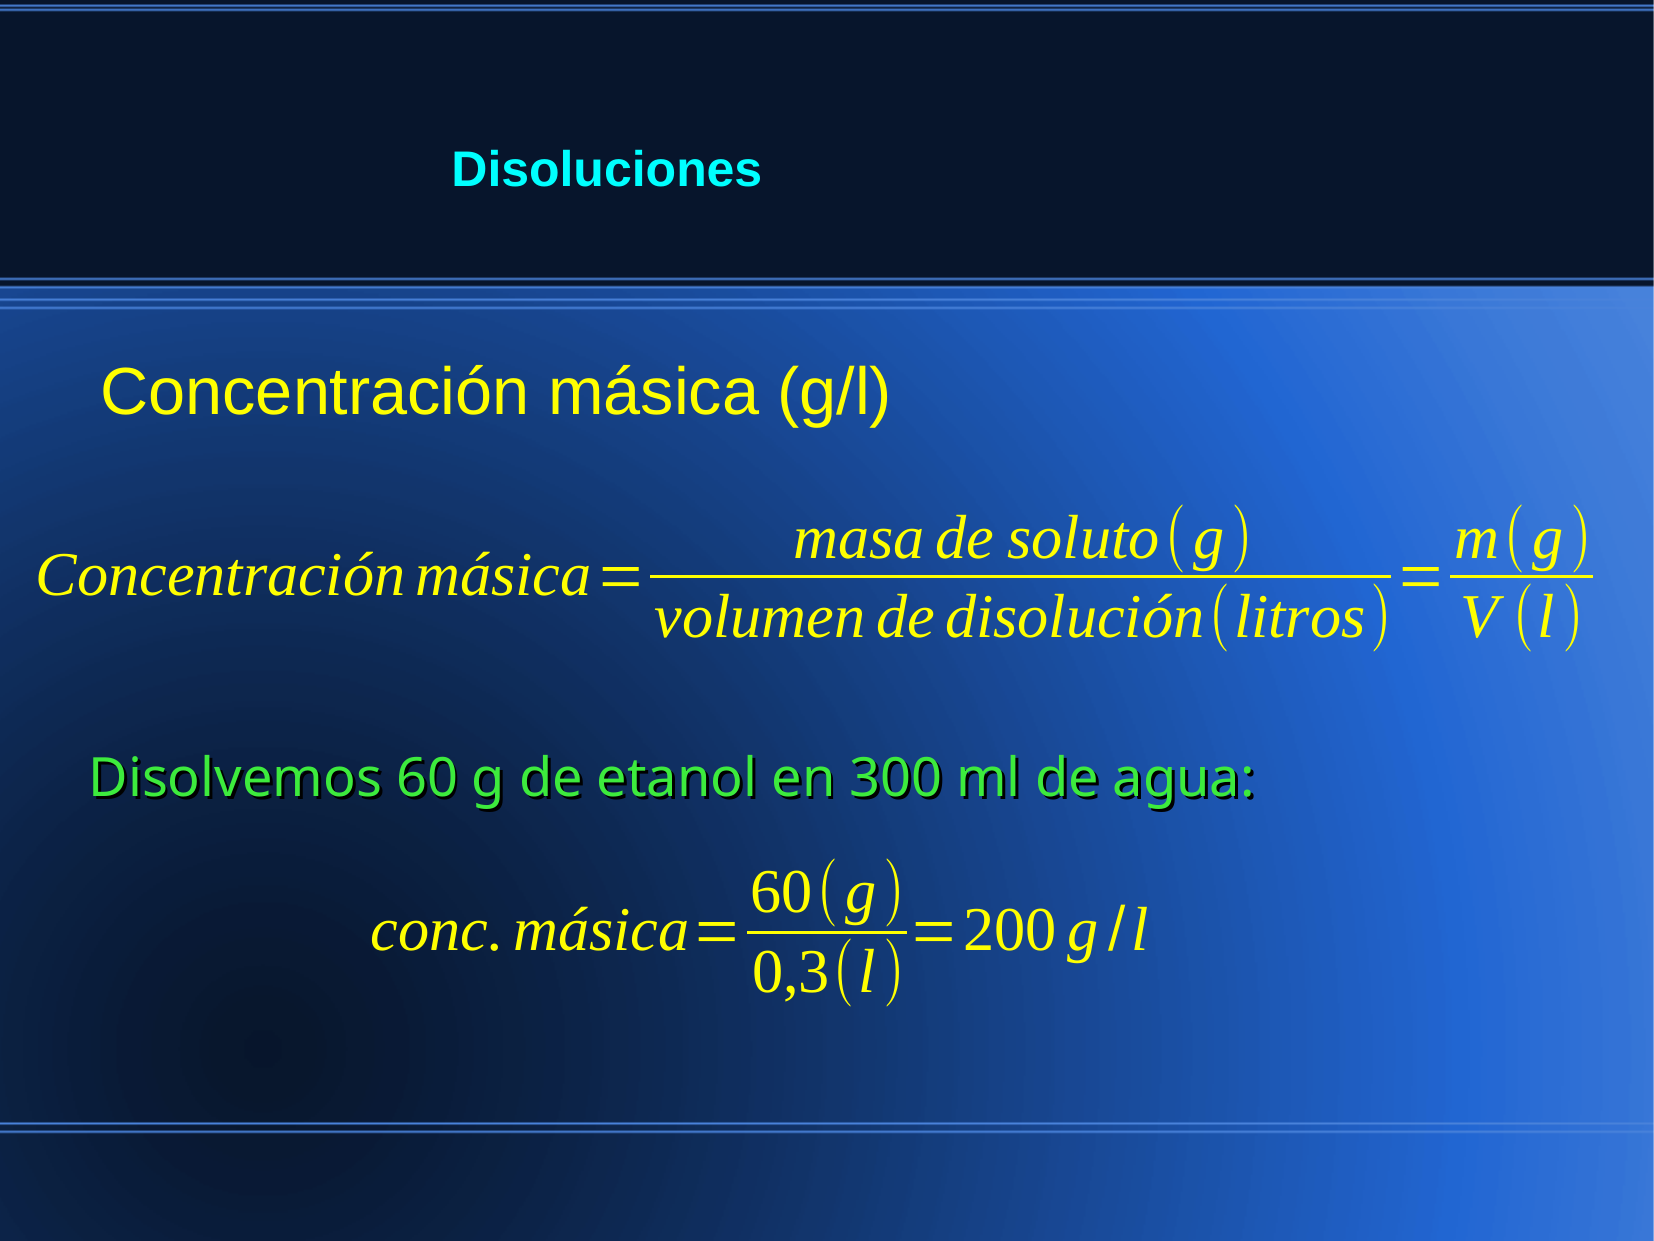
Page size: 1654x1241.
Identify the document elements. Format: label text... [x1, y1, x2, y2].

chart [363, 856, 1160, 1008]
picture [0, 0, 1654, 1241]
chart [29, 501, 1602, 654]
title Disoluciones [32, 118, 1182, 220]
list Concentración másica (g/l) [29, 354, 1565, 462]
text_box Disolvemos 60 g de etanol en 300 ml de agua: [88, 738, 1536, 812]
